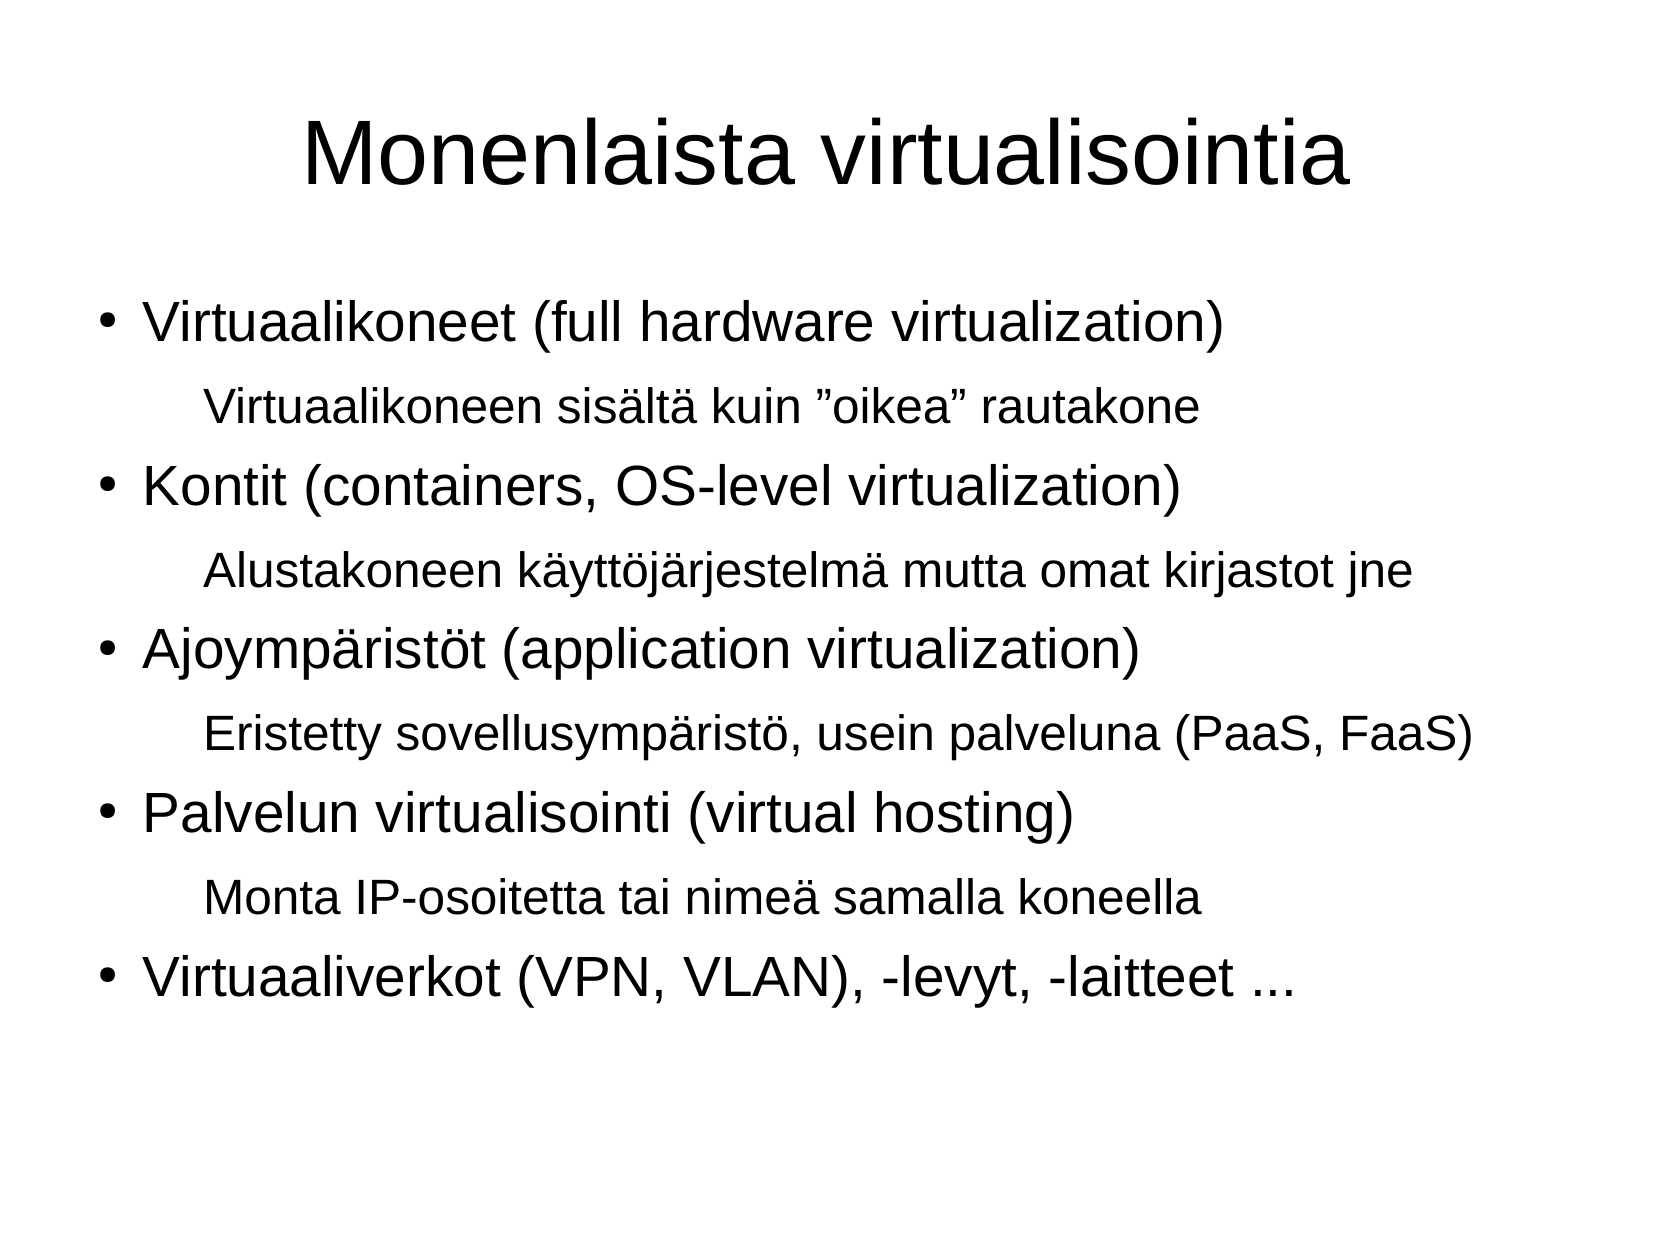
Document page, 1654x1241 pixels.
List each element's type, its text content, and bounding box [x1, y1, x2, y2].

list Virtuaalikoneet (full hardware virtualization) Virtuaalikoneen sisältä kuin ”oikea” rautakone Kontit (containers, OS-level virtualization) Alustakoneen käyttöjärjestelmä mutta omat kirjastot jne Ajoympäristöt (application virtualization) Eristetty sovellusympäristö, usein palveluna (PaaS, FaaS) Palvelun virtualisointi (virtual hosting) Monta IP-osoitetta tai nimeä samalla koneella Virtuaaliverkot (VPN, VLAN), -levyt, -laitteet ... [82, 290, 1571, 1010]
title Monenlaista virtualisointia [82, 49, 1571, 257]
